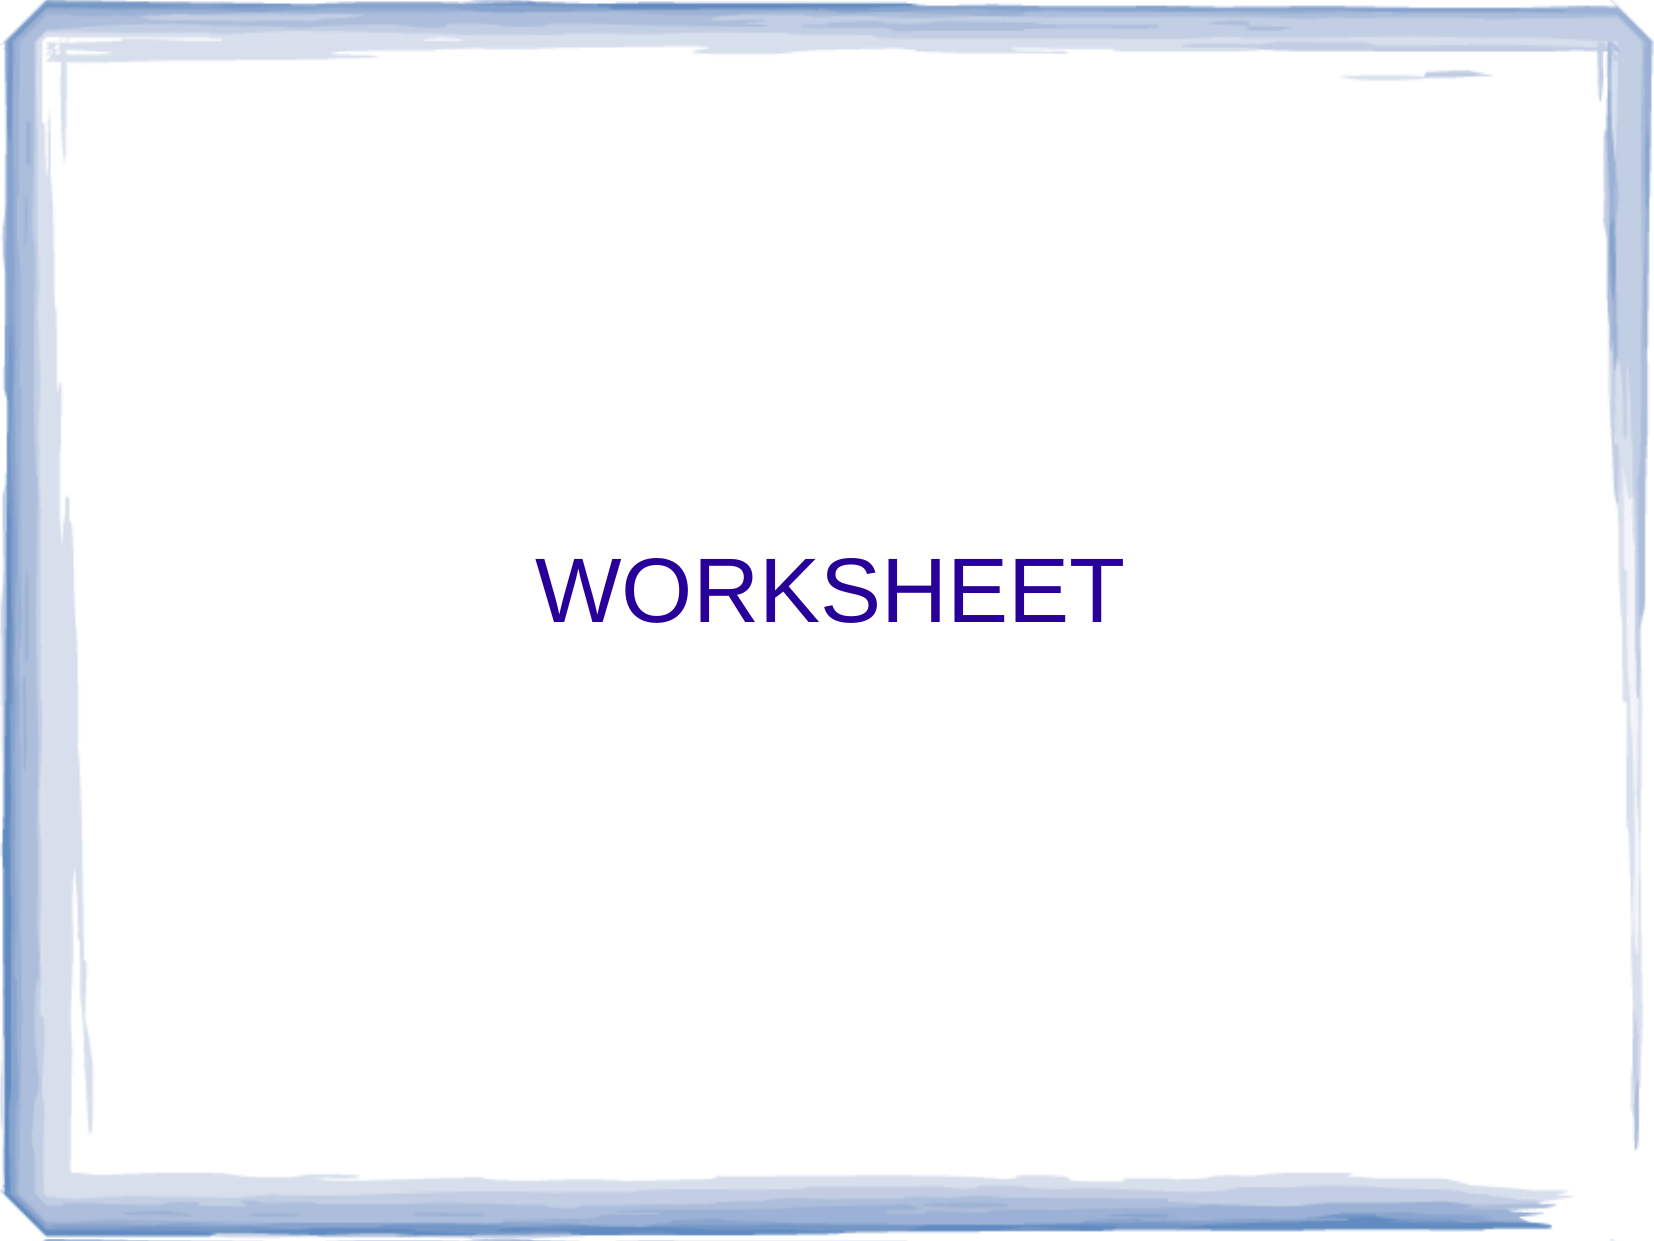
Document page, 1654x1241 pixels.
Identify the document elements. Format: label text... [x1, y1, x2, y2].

title WORKSHEET [86, 487, 1576, 695]
picture [0, 0, 1654, 1241]
